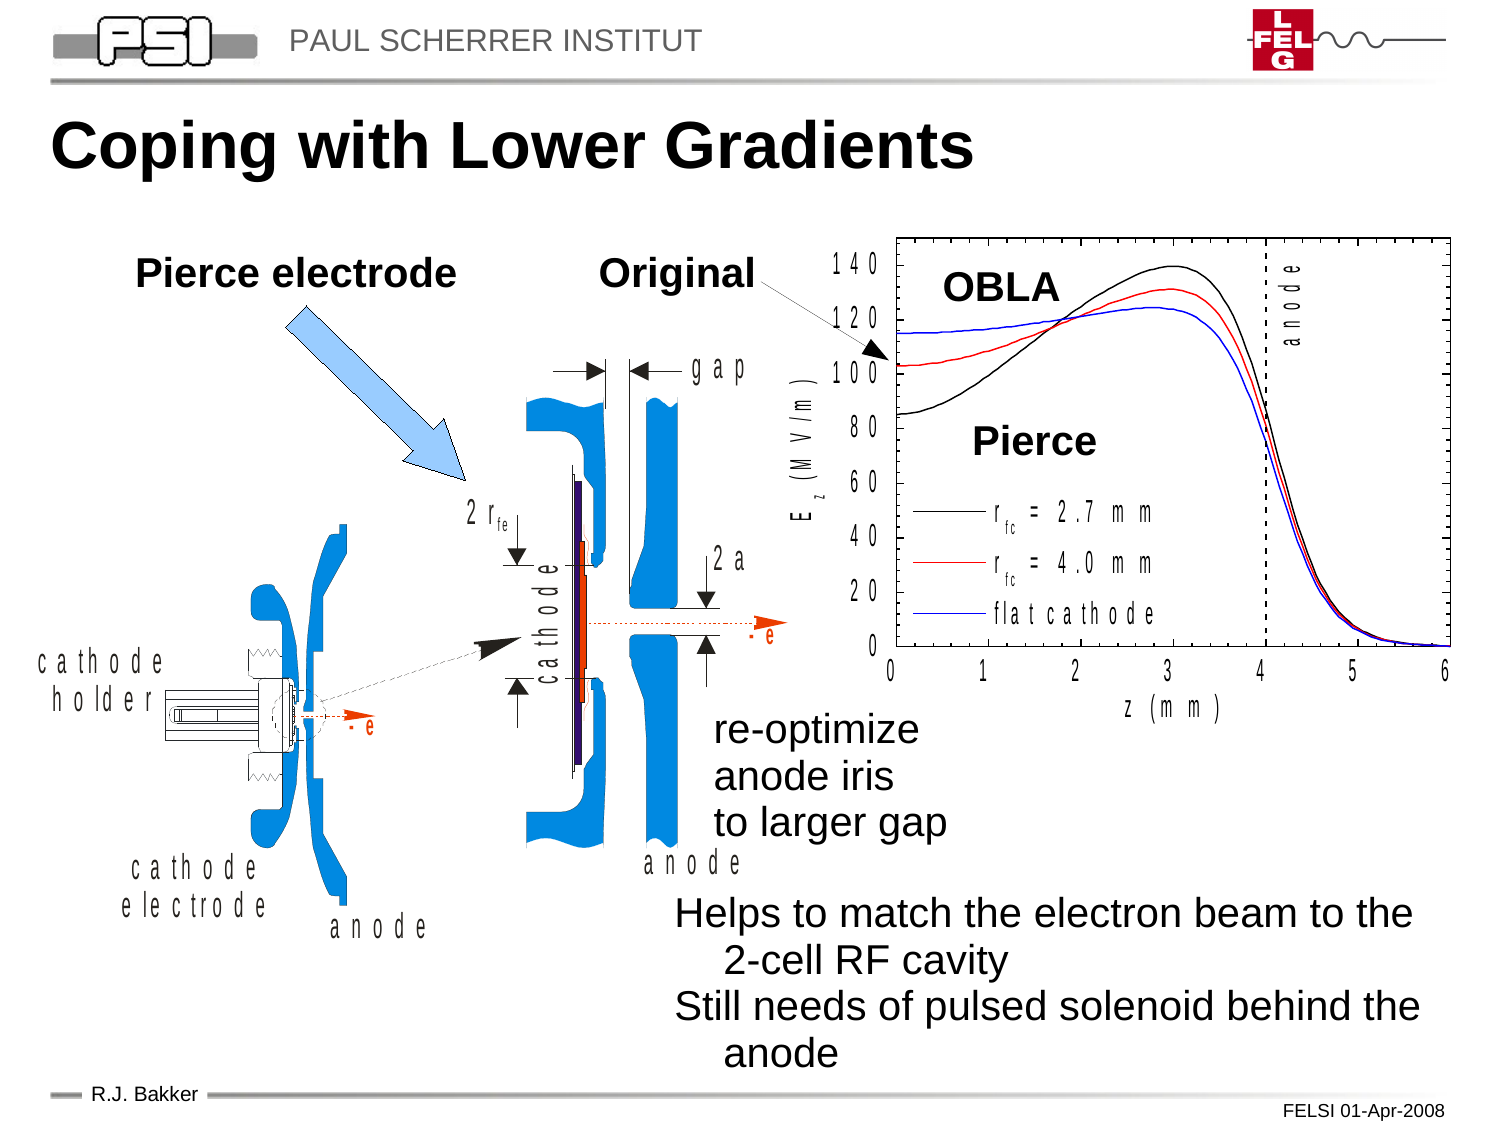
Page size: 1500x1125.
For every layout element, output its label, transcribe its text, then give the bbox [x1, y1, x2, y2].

picture [50, 78, 1447, 85]
text_box Pierce electrode [120, 242, 473, 306]
text_box [285, 306, 466, 481]
text_box OBLA [927, 255, 1076, 319]
picture [1246, 8, 1447, 72]
picture [35, 196, 1489, 945]
picture [50, 1092, 82, 1099]
picture [208, 1092, 1447, 1099]
picture [52, 15, 260, 69]
text_box Pierce [957, 410, 1113, 473]
title Coping with Lower Gradients [50, 108, 1450, 184]
text_box Helps to match the electron beam to the 2-cell RF cavity Still needs of pulsed solenoid behind the anode [659, 882, 1465, 1083]
text_box re-optimize anode iris to larger gap [698, 698, 963, 854]
text_box Original [583, 242, 771, 306]
